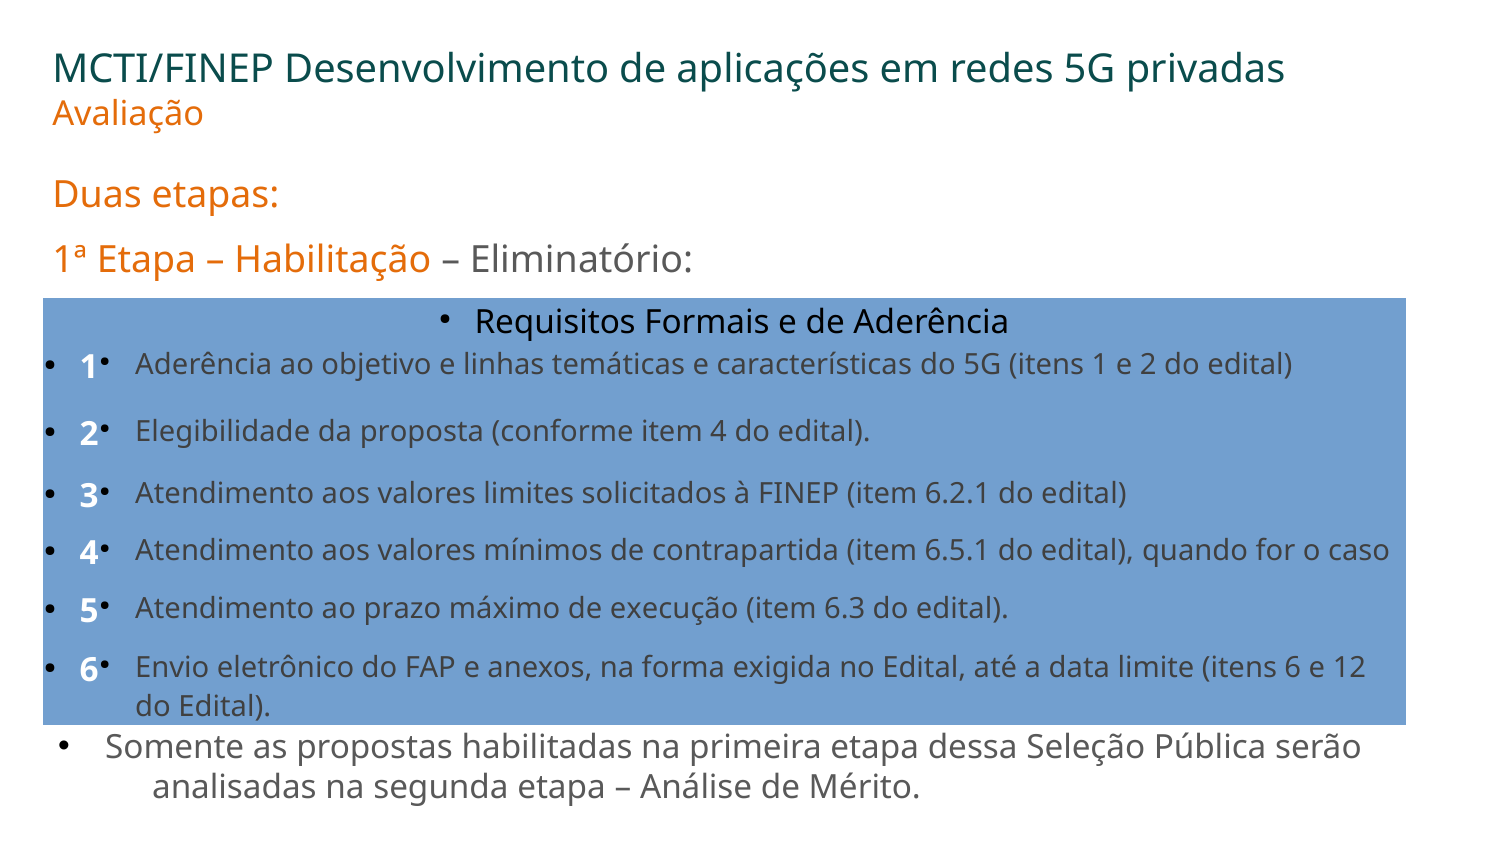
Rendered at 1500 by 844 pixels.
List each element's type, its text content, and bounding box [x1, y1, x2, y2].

table_cell 6 [43, 646, 100, 718]
table_cell Atendimento aos valores limites solicitados à FINEP (item 6.2.1 do edital) [100, 472, 1406, 529]
table_cell Elegibilidade da proposta (conforme item 4 do edital). [100, 410, 1406, 472]
table_header Requisitos Formais e de Aderência [43, 298, 1406, 343]
table_cell Atendimento ao prazo máximo de execução (item 6.3 do edital). [100, 587, 1406, 646]
table_cell Atendimento aos valores mínimos de contrapartida (item 6.5.1 do edital), quando for o caso [100, 529, 1406, 587]
text_box MCTI/FINEP Desenvolvimento de aplicações em redes 5G privadas Avaliação [37, 20, 1454, 155]
text_box Duas etapas: 1ª Etapa – Habilitação – Eliminatório: [37, 162, 1423, 287]
text_box Somente as propostas habilitadas na primeira etapa dessa Seleção Pública serão analisadas na segunda etapa – Análise de Mérito. [43, 718, 1407, 812]
table_cell 2 [43, 410, 100, 472]
table_cell 1 [43, 343, 100, 410]
table_cell 4 [43, 529, 100, 587]
table_cell Aderência ao objetivo e linhas temáticas e características do 5G (itens 1 e 2 do edital) [100, 343, 1406, 410]
table_cell 5 [43, 587, 100, 646]
table_cell Envio eletrônico do FAP e anexos, na forma exigida no Edital, até a data limite (itens 6 e 12 do Edital). [100, 646, 1406, 718]
table_cell 3 [43, 472, 100, 529]
